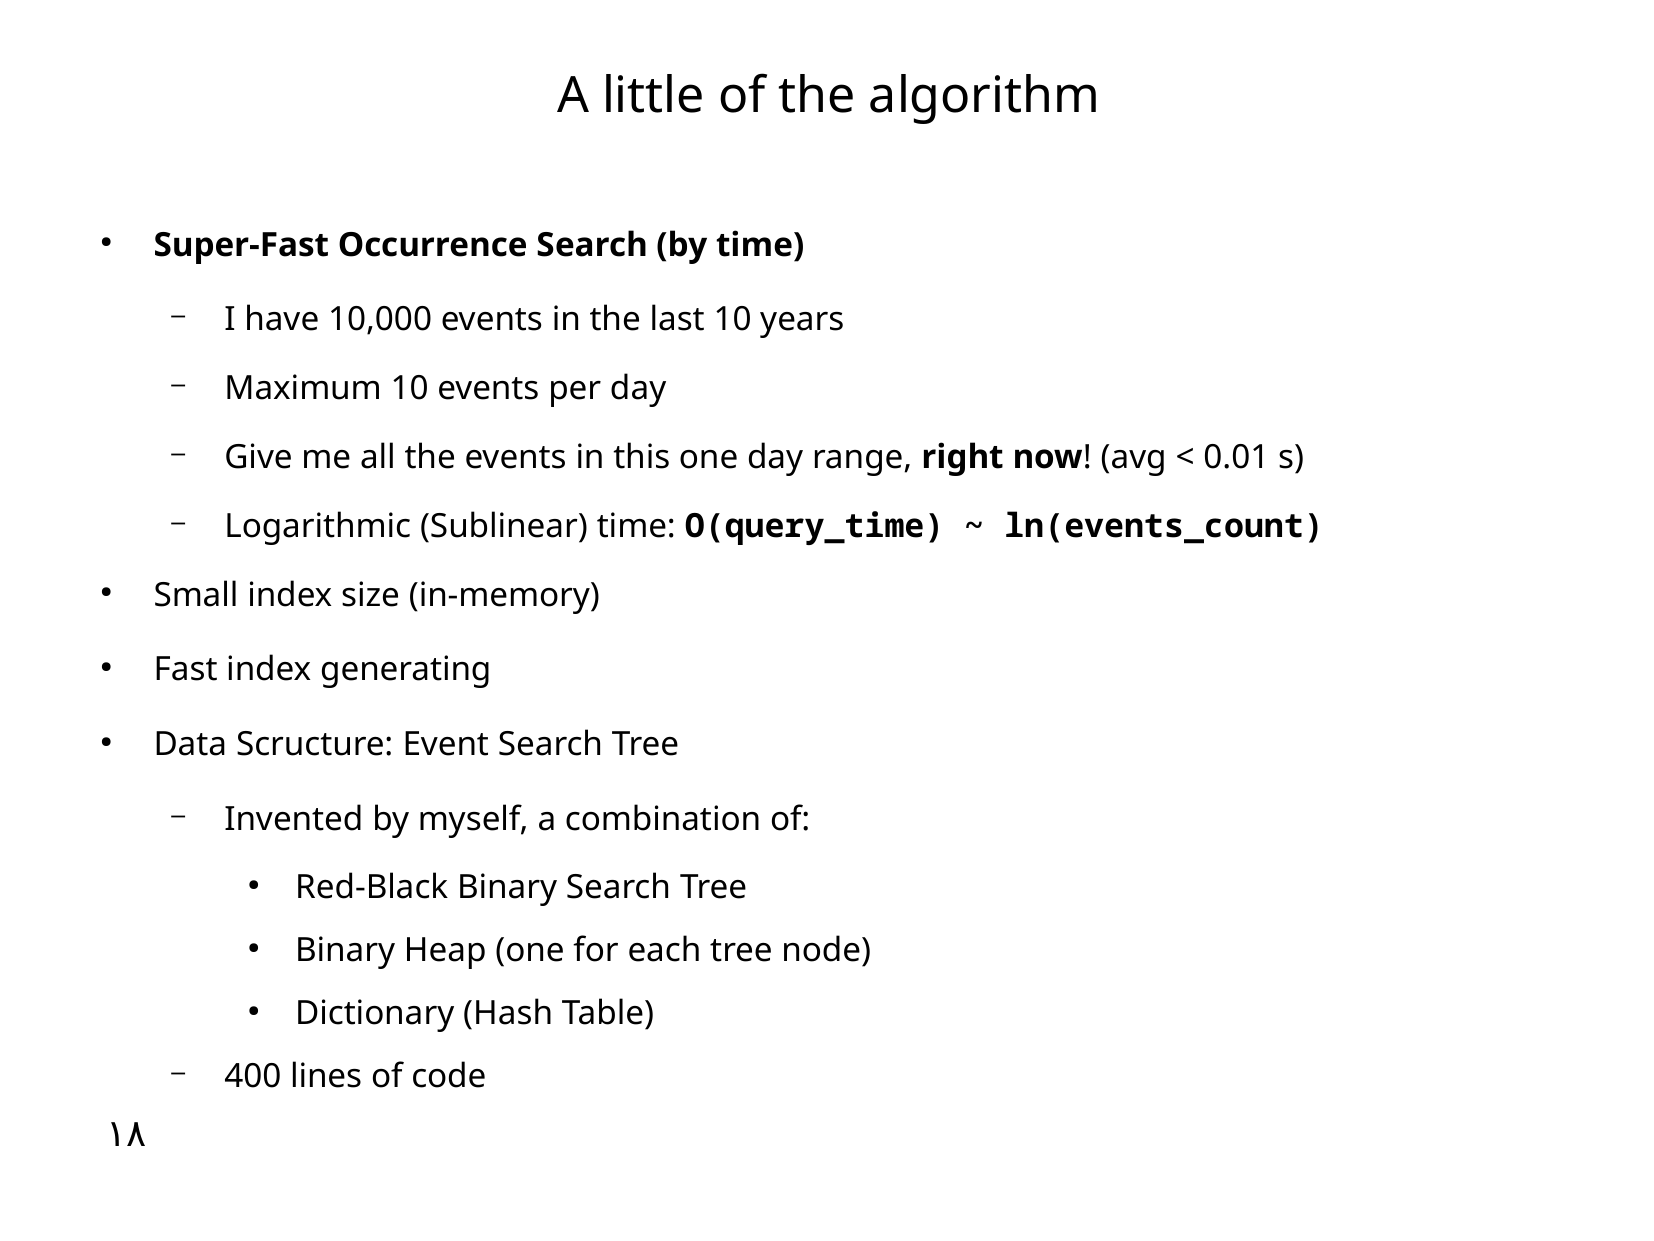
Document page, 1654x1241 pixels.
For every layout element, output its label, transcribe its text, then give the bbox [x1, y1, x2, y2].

text_box ۱۸ [91, 1104, 157, 1175]
text_box A little of the algorithm [523, 59, 1135, 133]
list Super-Fast Occurrence Search (by time) I have 10,000 events in the last 10 years Maximum 10 events per day Give me all the events in this one day range, right now! (avg < 0.01 s) Logarithmic (Sublinear) time: O(query_time) ~ ln(events_count) Small index size (in-memory) Fast index generating Data Scructure: Event Search Tree Invented by myself, a combination of: Red-Black Binary Search Tree Binary Heap (one for each tree node) Dictionary (Hash Table) 400 lines of code [82, 145, 1571, 1196]
